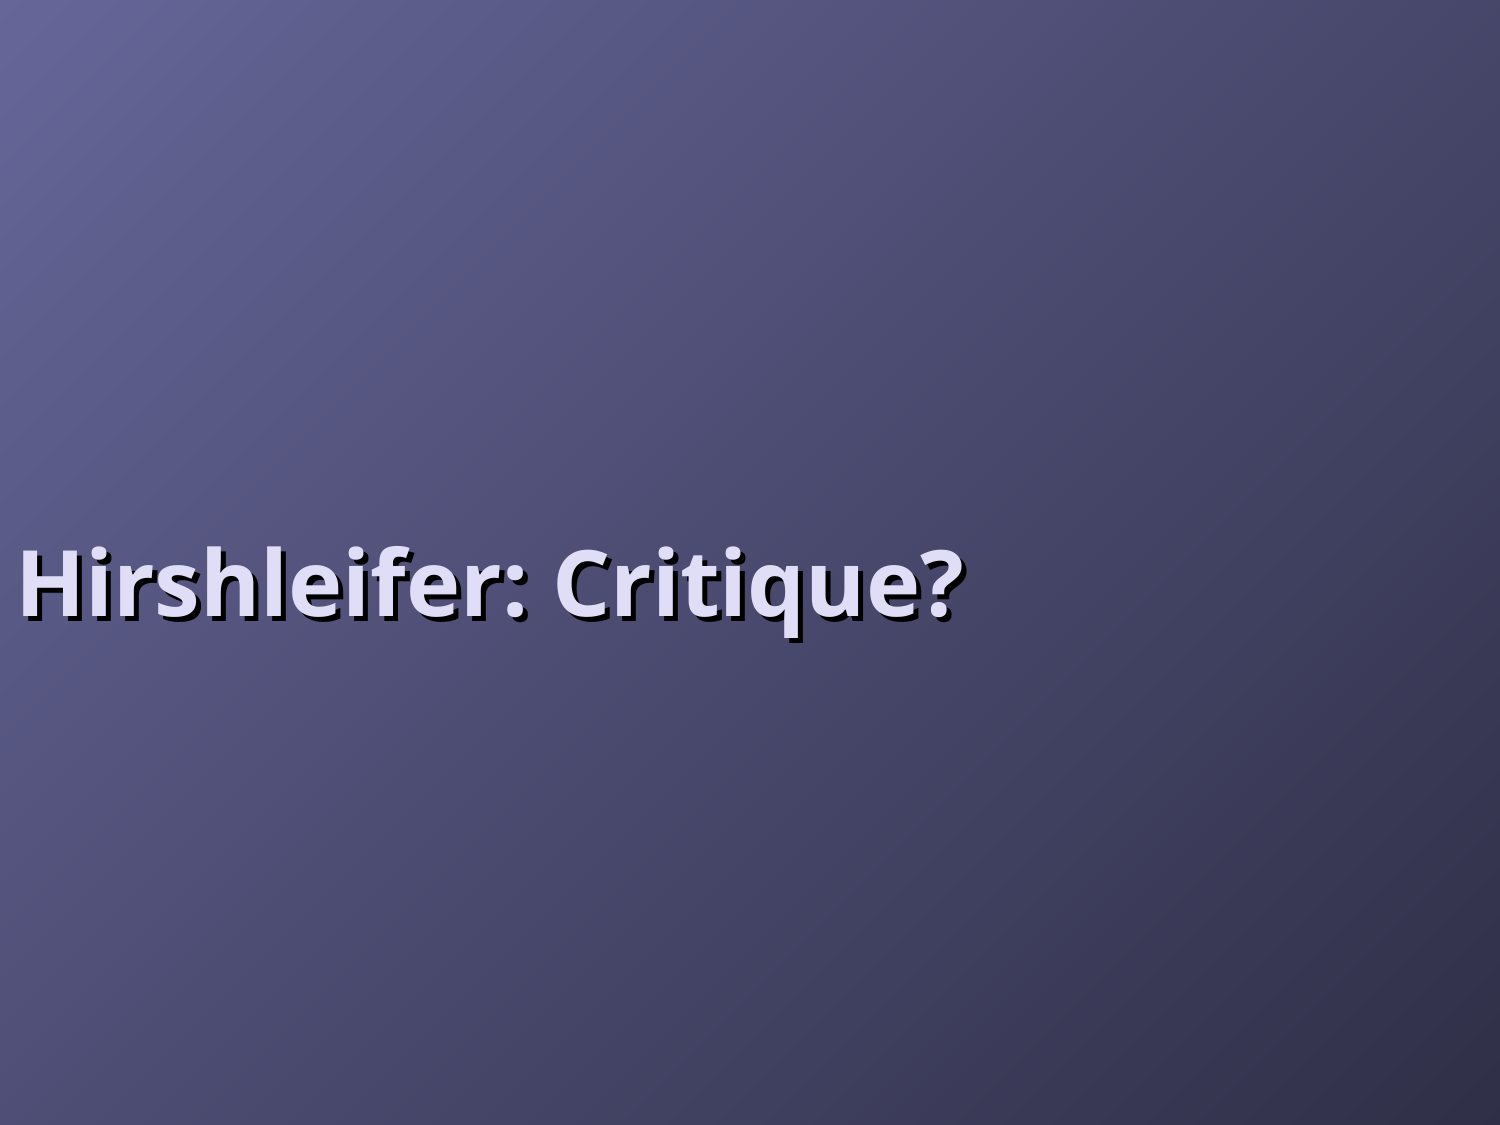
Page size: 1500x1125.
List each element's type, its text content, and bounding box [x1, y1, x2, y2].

title Hirshleifer: Critique? [0, 487, 1500, 676]
